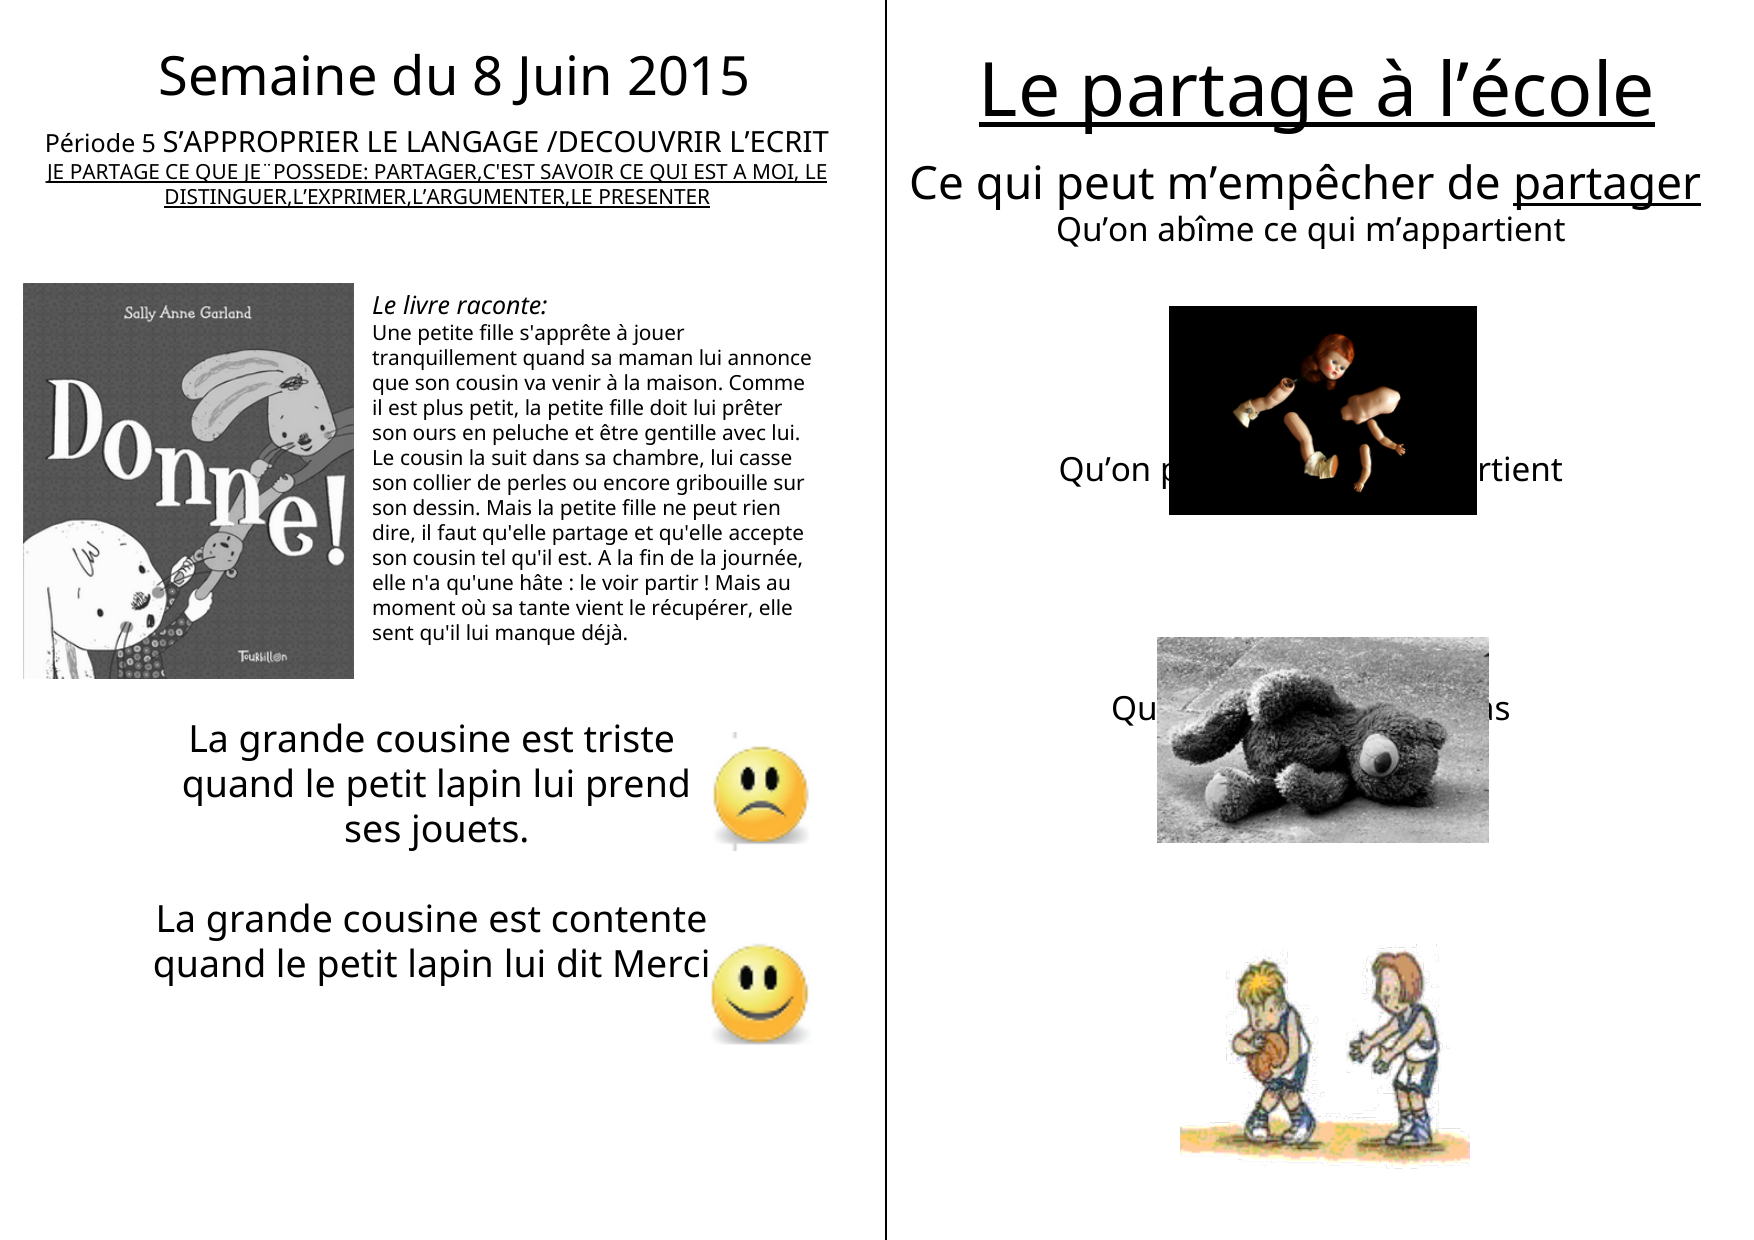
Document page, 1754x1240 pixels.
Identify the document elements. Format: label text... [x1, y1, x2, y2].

text_box Le livre raconte: Une petite fille s'apprête à jouer tranquillement quand sa maman lui annonce que son cousin va venir à la maison. Comme il est plus petit, la petite fille doit lui prêter son ours en peluche et être gentille avec lui. Le cousin la suit dans sa chambre, lui casse son collier de perles ou encore gribouille sur son dessin. Mais la petite fille ne peut rien dire, il faut qu'elle partage et qu'elle accepte son cousin tel qu'il est. A la fin de la journée, elle n'a qu'une hâte : le voir partir ! Mais au moment où sa tante vient le récupérer, elle sent qu'il lui manque déjà. [366, 283, 827, 697]
text_box Semaine du 8 Juin 2015 [47, 35, 863, 117]
picture [1169, 306, 1477, 515]
text_box La grande cousine est triste quand le petit lapin lui prend ses jouets. La grande cousine est contente quand le petit lapin lui dit Merci [11, 708, 863, 1194]
picture [1180, 944, 1470, 1170]
picture [708, 933, 813, 1052]
picture [708, 732, 818, 851]
text_box Période 5 S’APPROPRIER LE LANGAGE /DECOUVRIR L’ECRIT JE PARTAGE CE QUE JE¨POSSEDE: PARTAGER,C'EST SAVOIR CE QUI EST A MOI, LE DISTINGUER,L’EXPRIMER,L’ARGUMENTER,LE PRESENTER [11, 117, 863, 272]
picture [1157, 637, 1489, 843]
picture [23, 283, 354, 679]
text_box Ce qui peut m’empêcher de partager Qu’on abîme ce qui m’appartient Qu’on perde ce qui m’appartient Qu’on ne me le rende pas [897, 147, 1725, 1169]
text_box Le partage à l’école [897, 35, 1737, 1170]
